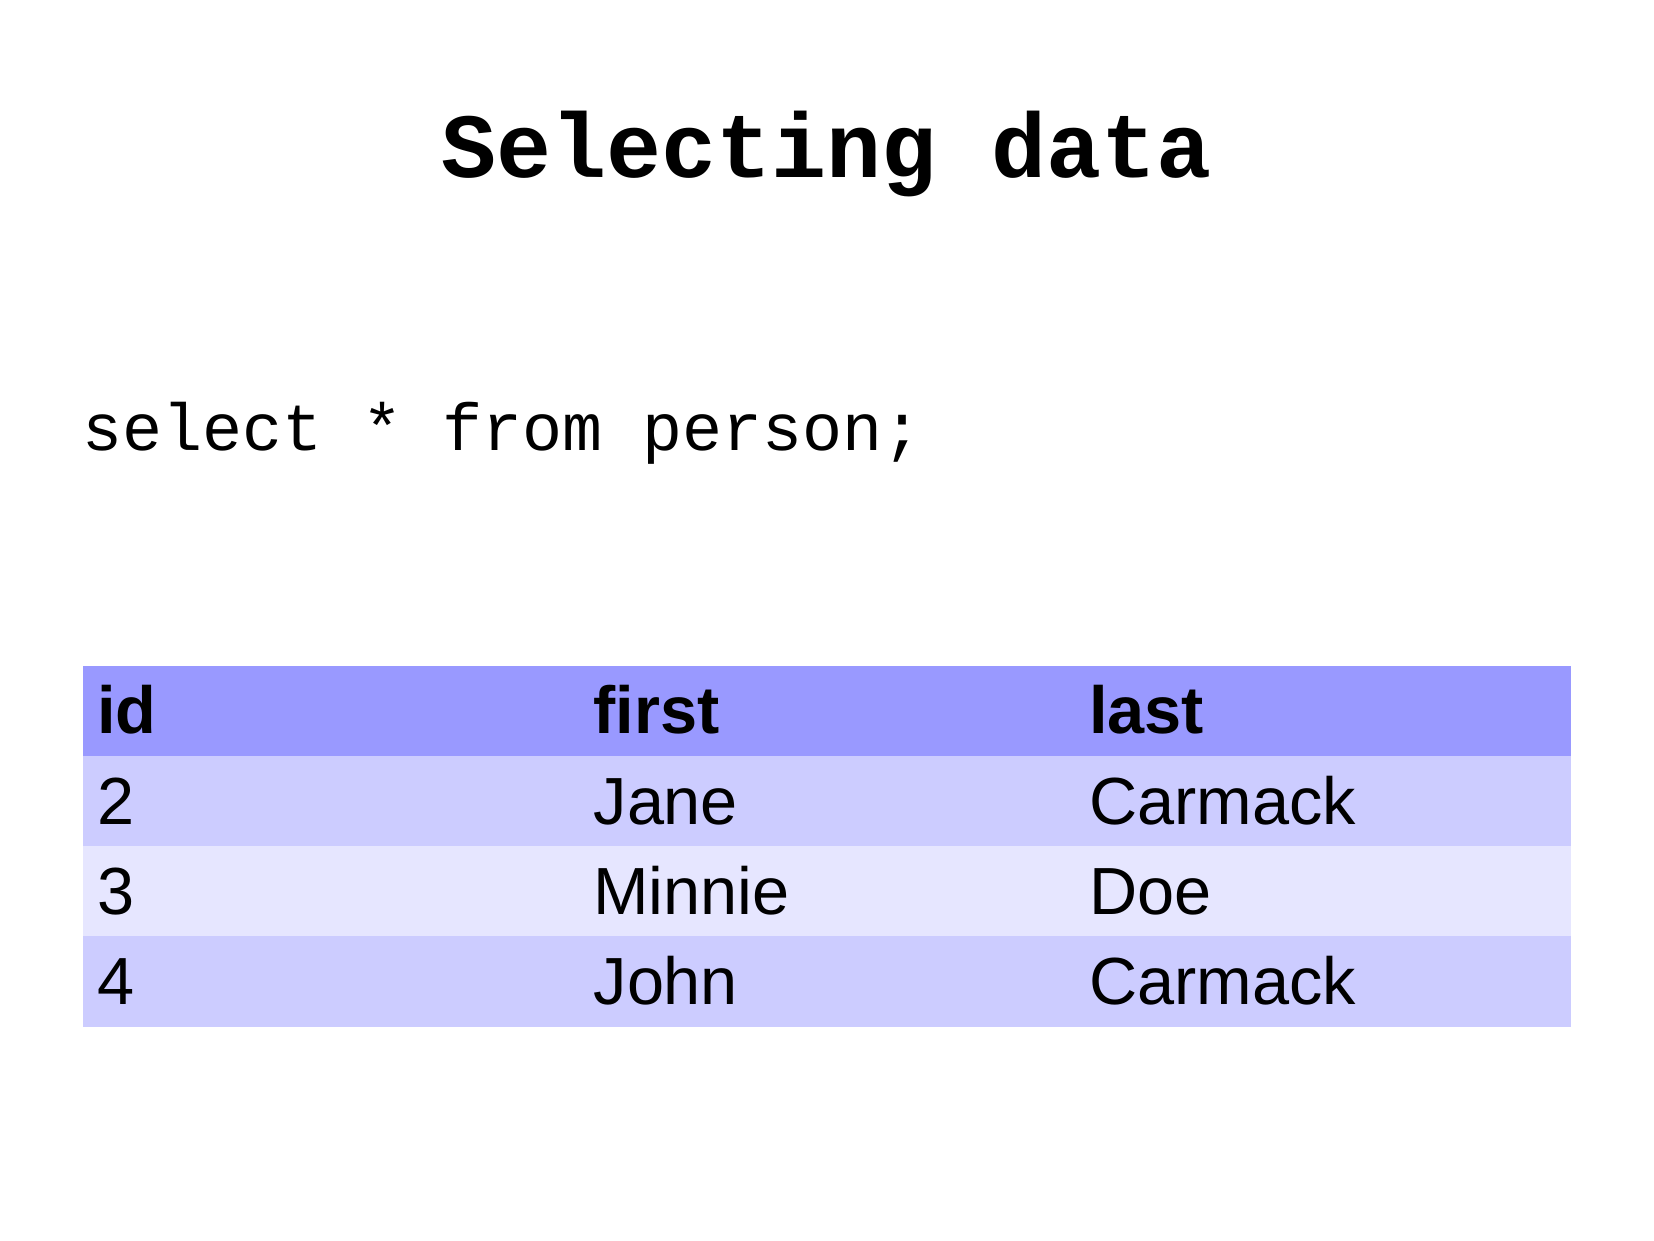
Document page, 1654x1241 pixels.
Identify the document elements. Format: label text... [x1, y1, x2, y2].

table_header last [1075, 666, 1571, 756]
table_cell 2 [83, 756, 579, 846]
table_cell Minnie [579, 846, 1075, 936]
table_cell Jane [579, 756, 1075, 846]
table_cell 4 [83, 936, 579, 1027]
table_cell 3 [83, 846, 579, 936]
table_cell John [579, 936, 1075, 1027]
table_header id [83, 666, 579, 756]
table_header first [579, 666, 1075, 756]
table_cell Carmack [1075, 936, 1571, 1027]
table_cell Carmack [1075, 756, 1571, 846]
title Selecting data [82, 49, 1571, 257]
list select * from person; [82, 290, 1571, 634]
table_cell Doe [1075, 846, 1571, 936]
